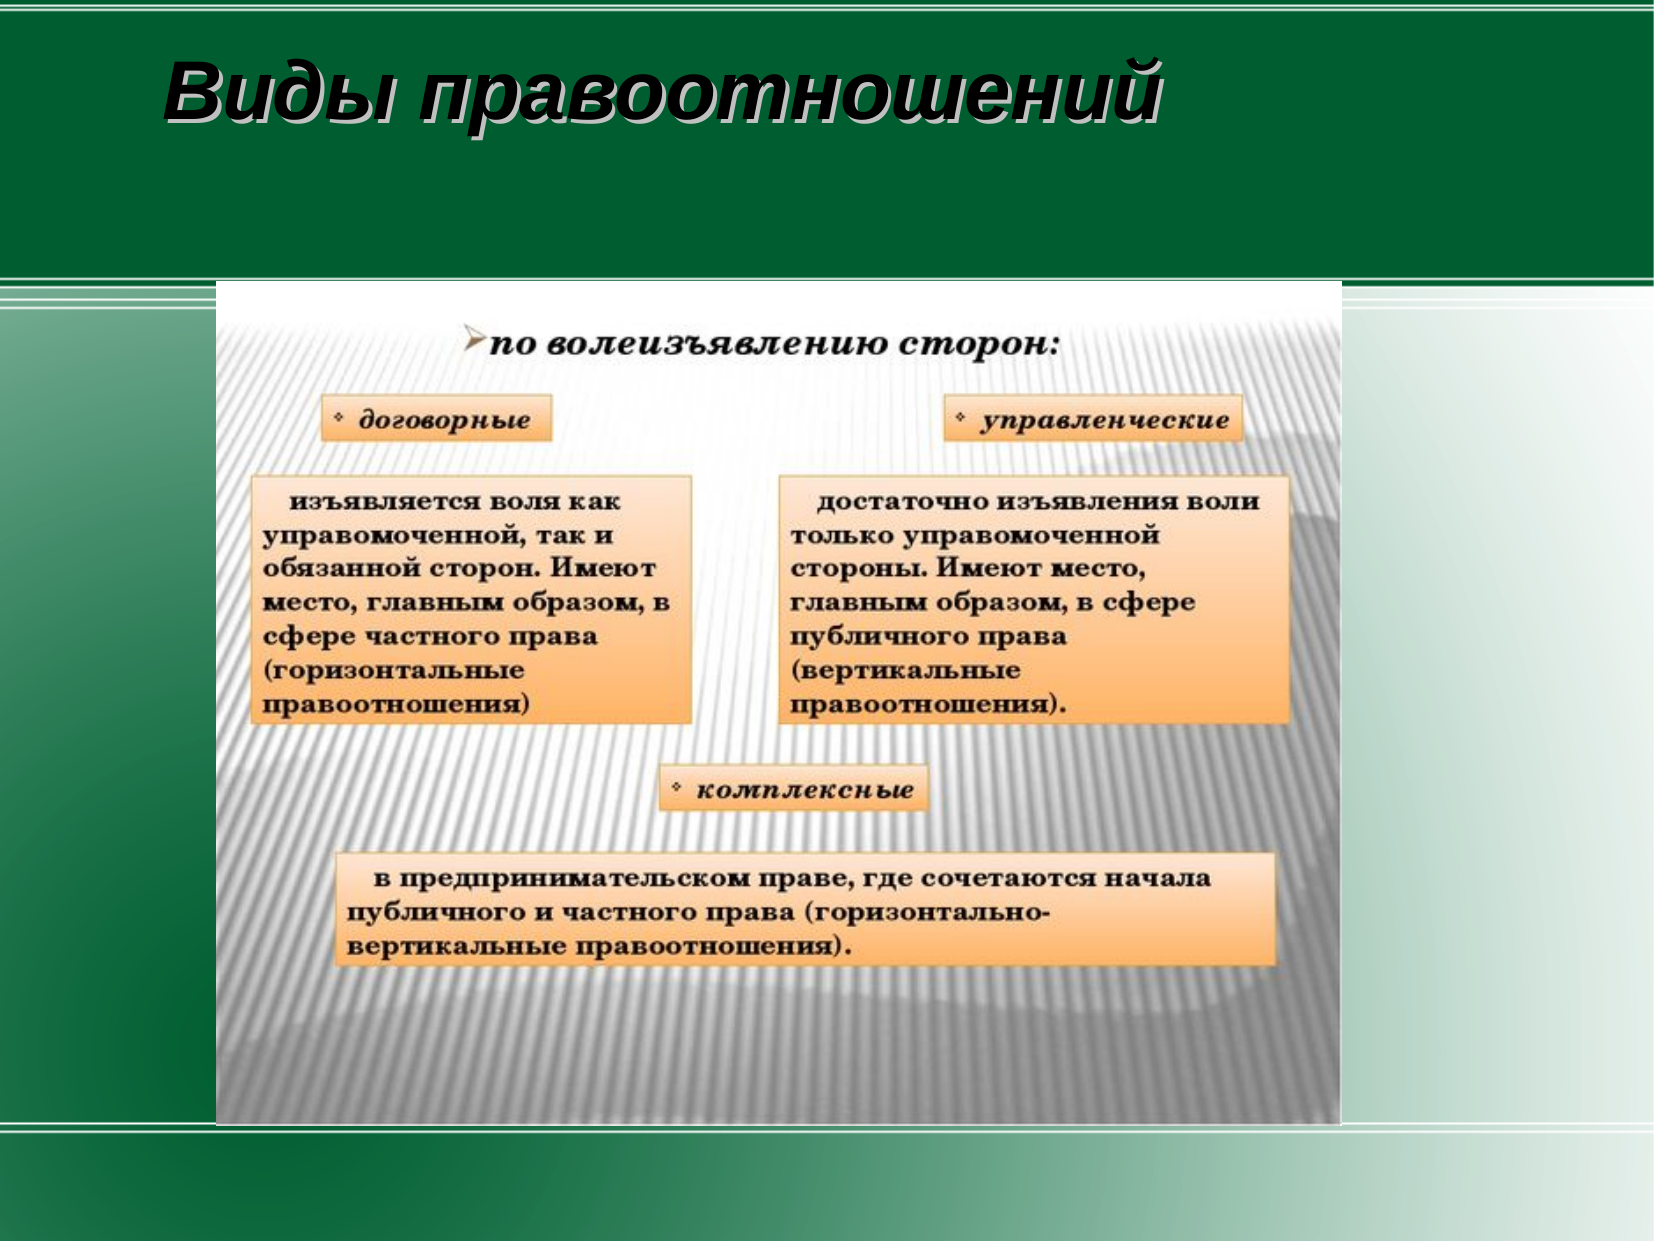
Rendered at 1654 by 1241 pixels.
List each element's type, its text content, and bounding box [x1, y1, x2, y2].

picture [216, 281, 1342, 1126]
text_box Виды правоотношений [147, 36, 1556, 149]
